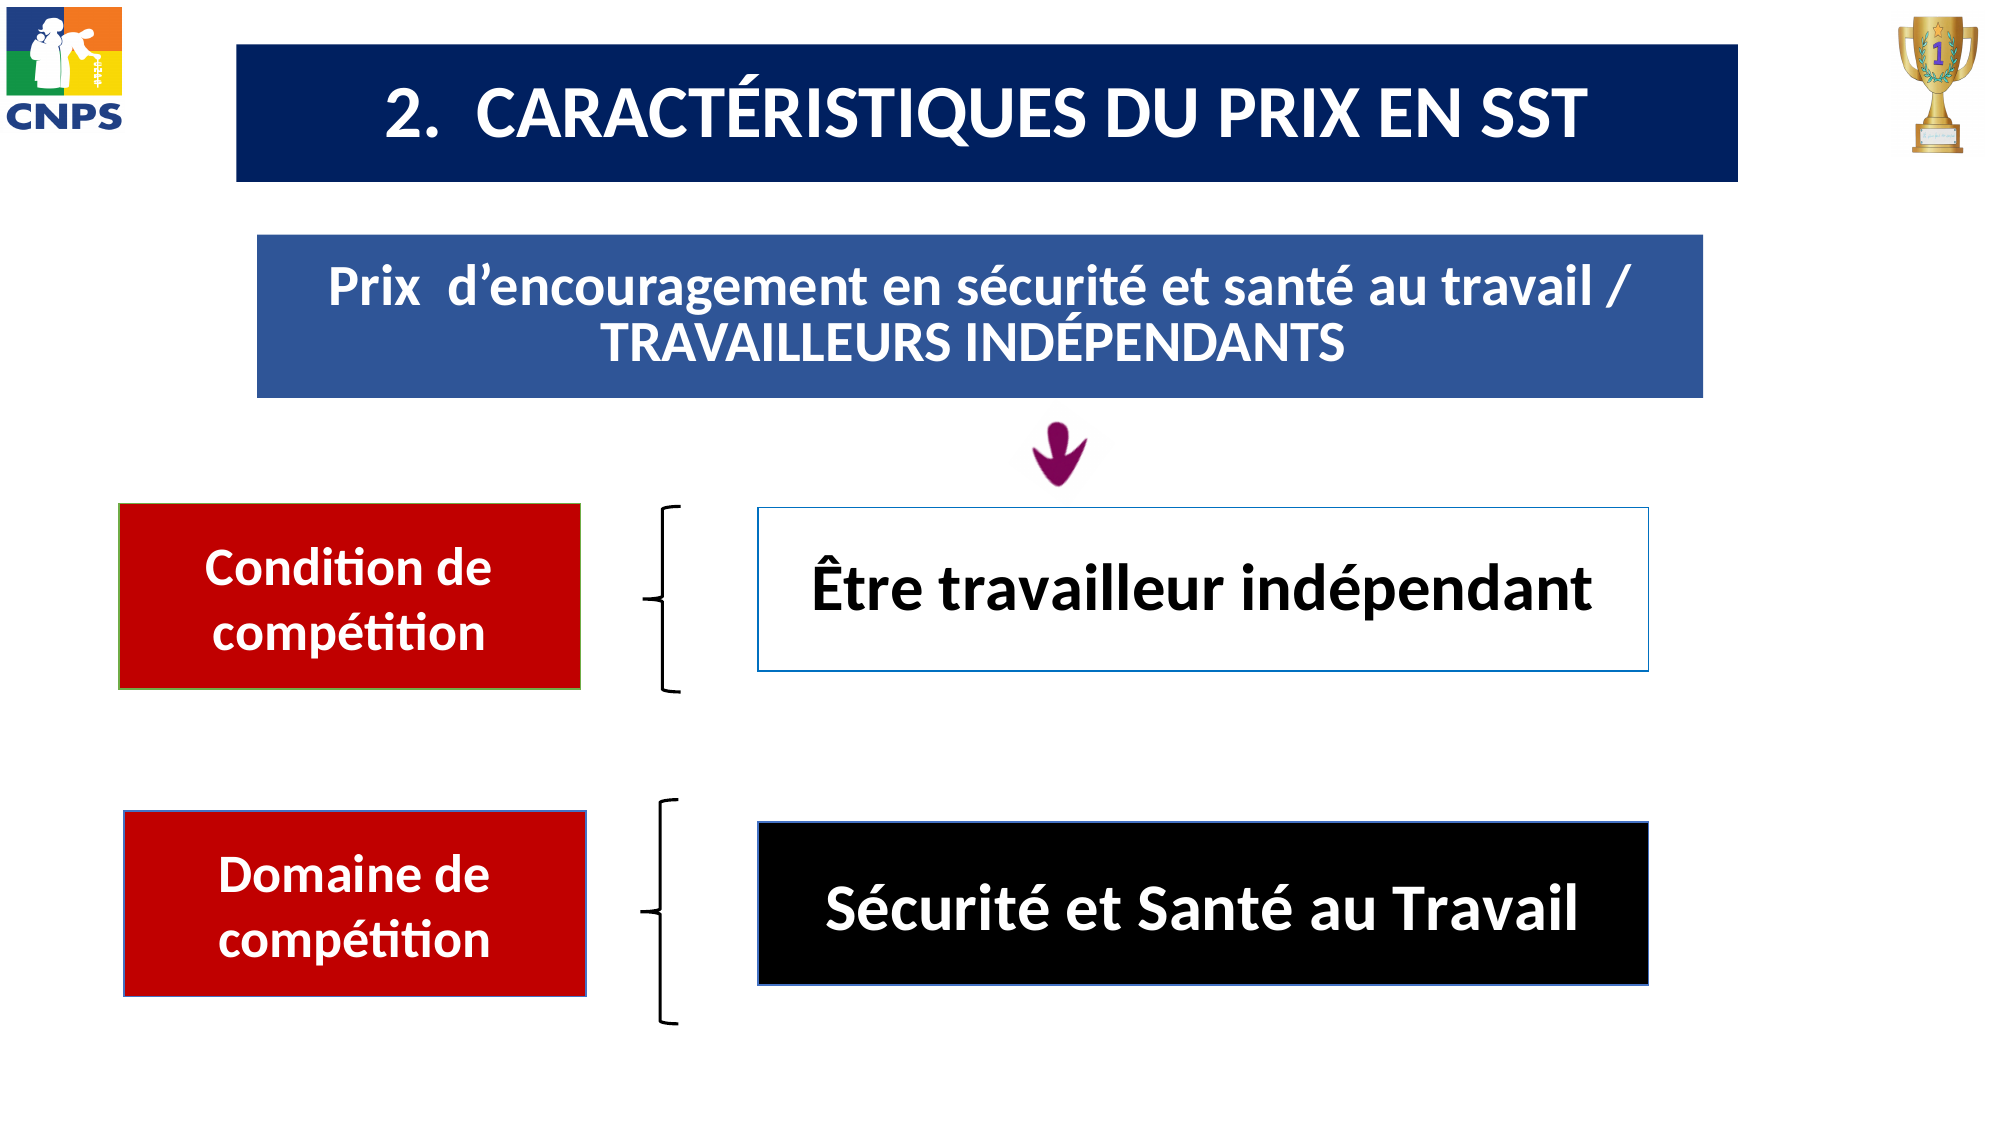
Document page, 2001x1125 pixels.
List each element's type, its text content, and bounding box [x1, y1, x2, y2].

list 2. CARACTÉRISTIQUES DU PRIX EN SST [236, 44, 1738, 182]
text_box Être travailleur indépendant [758, 507, 1649, 671]
text_box Condition de compétition [118, 503, 581, 689]
text_box Domaine de compétition [124, 810, 586, 997]
text_box Sécurité et Santé au Travail [758, 821, 1649, 986]
text_box Prix d’encouragement en sécurité et santé au travail / TRAVAILLEURS INDÉPENDANTS [257, 234, 1704, 398]
picture [1891, 10, 1985, 157]
picture [1008, 399, 1115, 507]
picture [0, 3, 125, 133]
